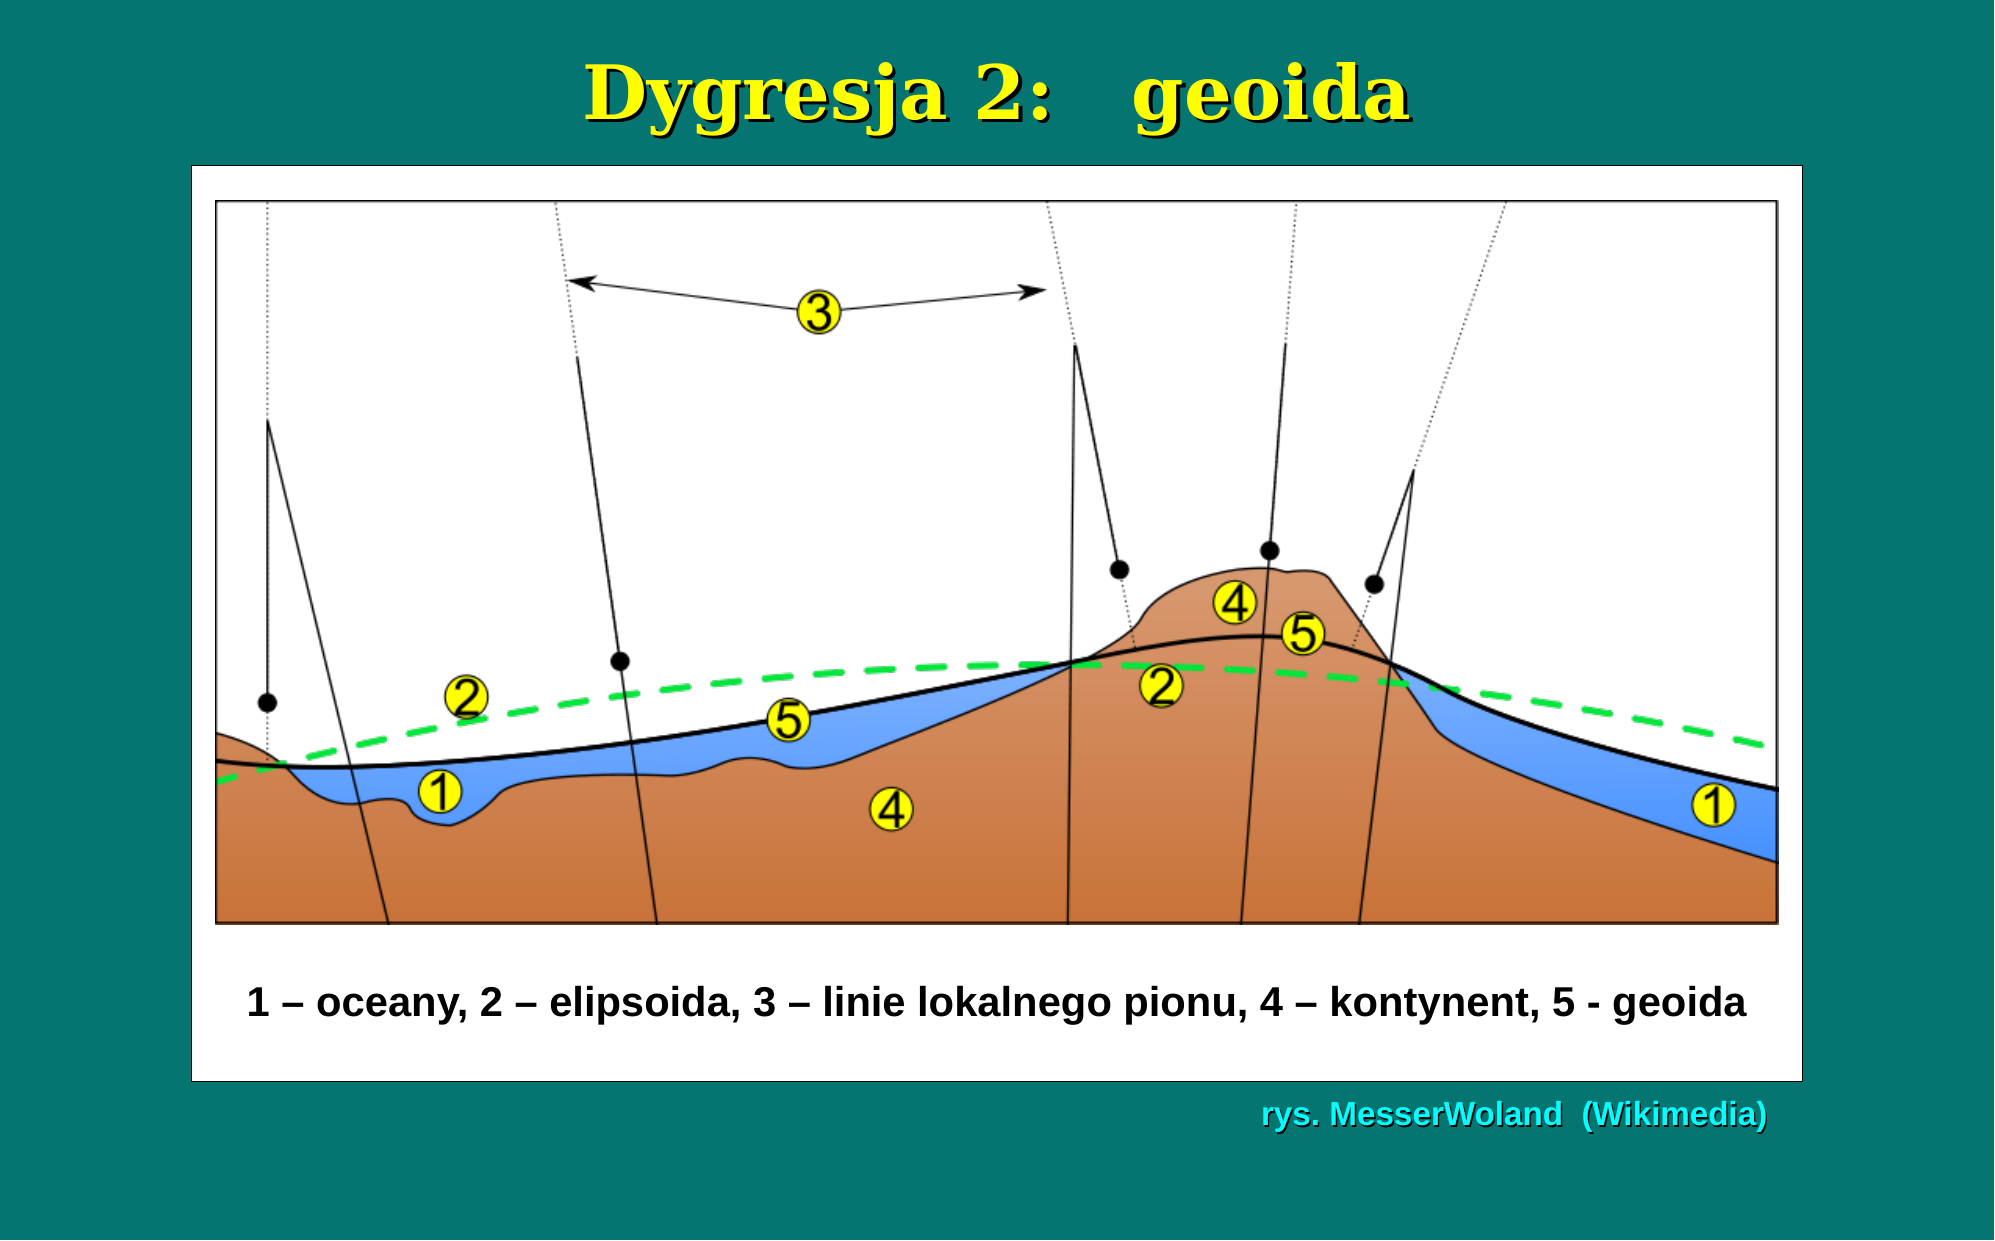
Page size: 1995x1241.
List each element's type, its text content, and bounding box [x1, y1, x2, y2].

title Dygresja 2: geoida [253, 48, 1742, 138]
picture [215, 200, 1779, 925]
text_box 1 – oceany, 2 – elipsoida, 3 – linie lokalnego pionu, 4 – kontynent, 5 - geoida [231, 971, 1763, 1033]
text_box [191, 165, 1803, 1082]
text_box rys. MesserWoland (Wikimedia) [1246, 1088, 1784, 1141]
